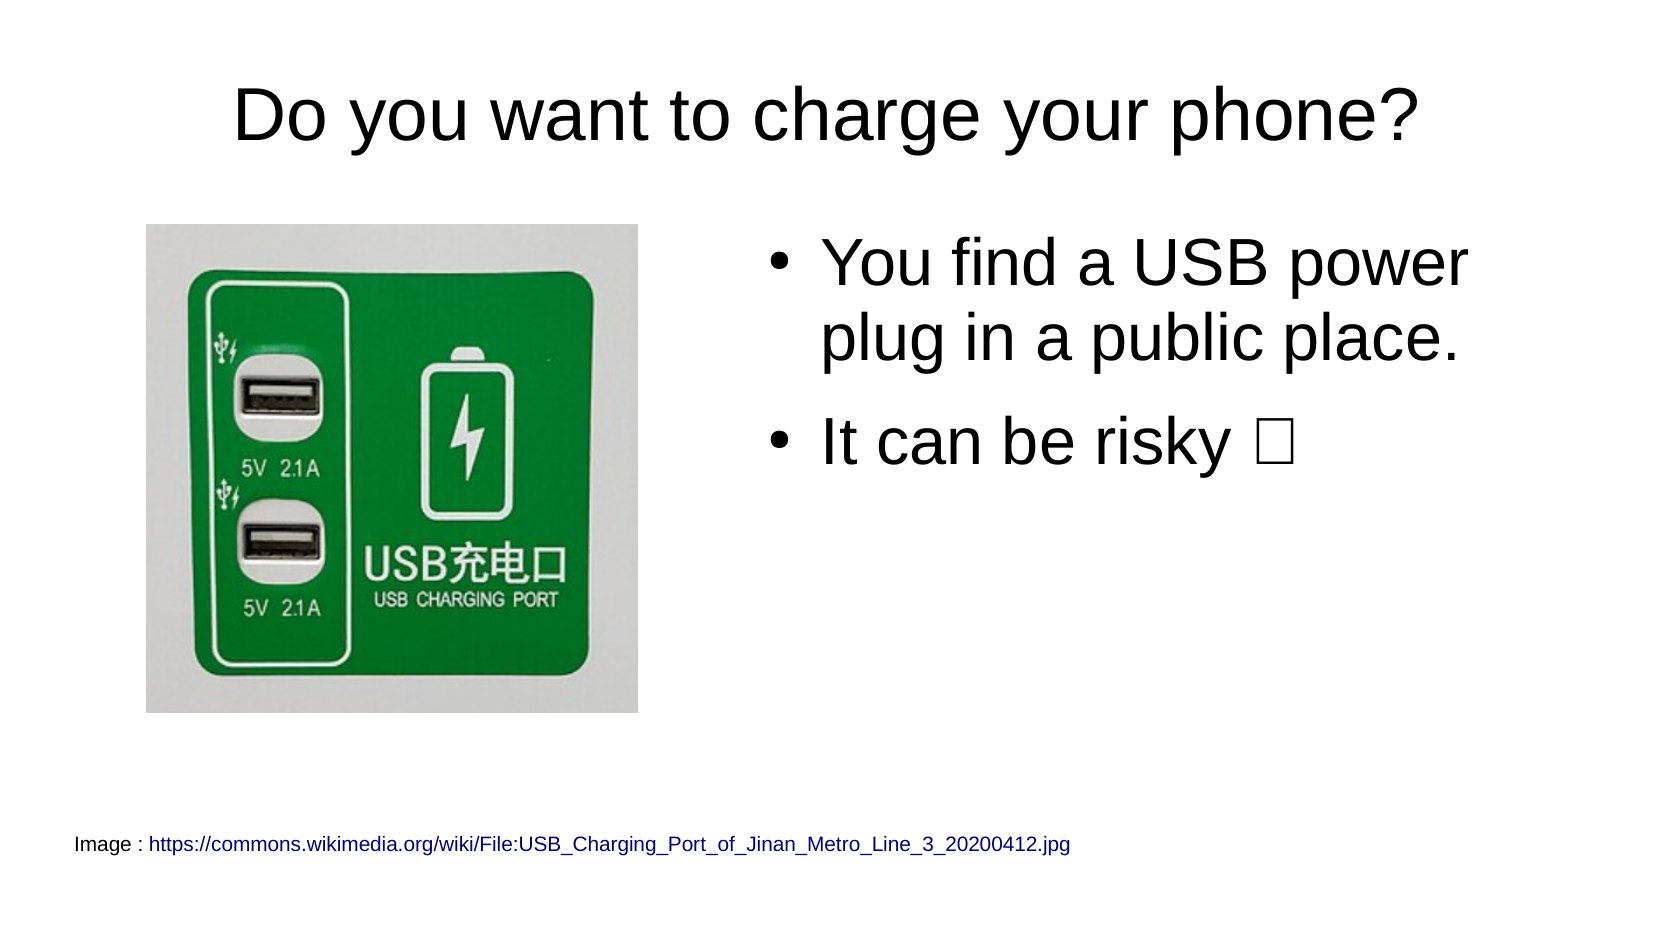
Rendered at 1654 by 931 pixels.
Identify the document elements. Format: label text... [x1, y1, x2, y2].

list You find a USB power plug in a public place. It can be risky 😬 [750, 225, 1493, 765]
picture [146, 224, 638, 713]
text_box Image : https://commons.wikimedia.org/wiki/File:USB_Charging_Port_of_Jinan_Metro_Line_3_20200412.jpg [59, 825, 1088, 864]
title Do you want to charge your phone? [82, 37, 1571, 193]
